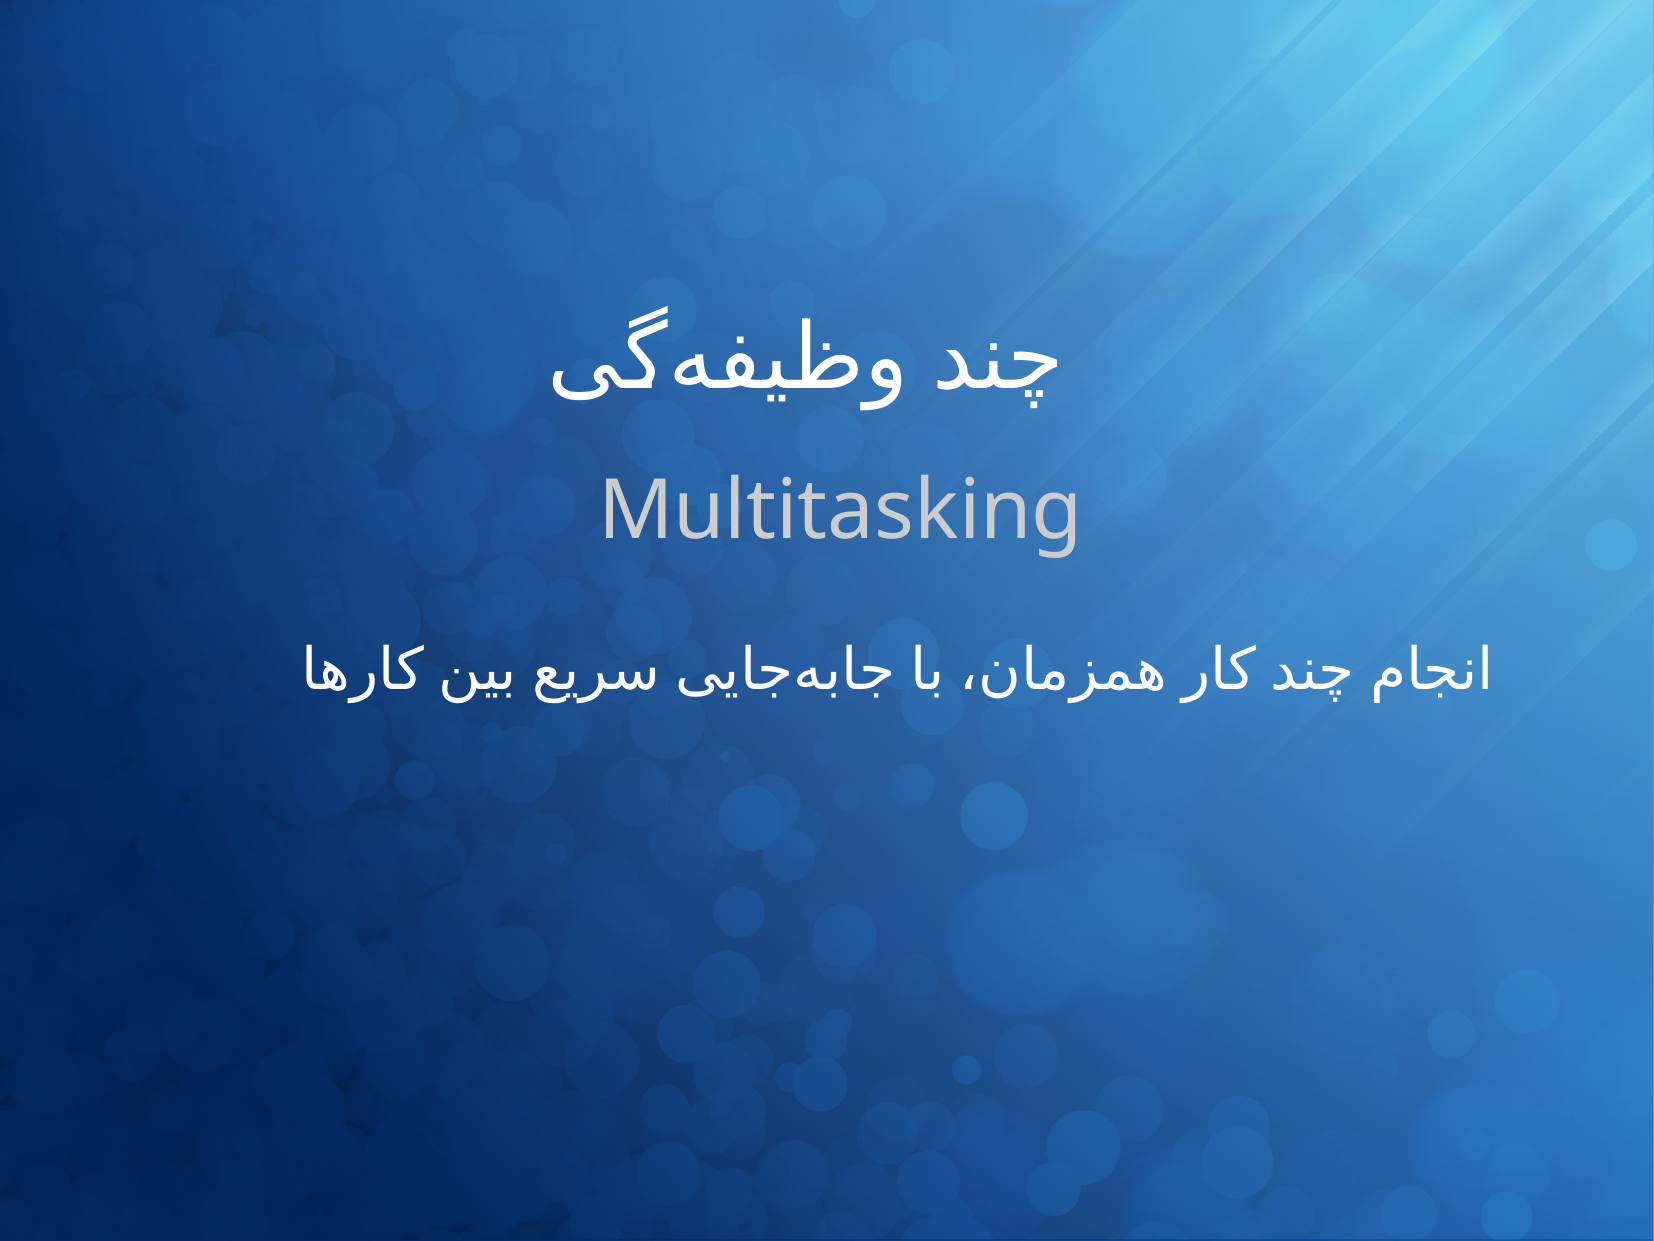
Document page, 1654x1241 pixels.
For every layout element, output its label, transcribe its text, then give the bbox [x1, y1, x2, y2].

title چند وظیفه‌گی [112, 282, 1501, 450]
list انجام چند کار همزمان، با جابه‌جایی سریع بین کارها [112, 637, 1566, 927]
picture [0, 0, 1654, 1241]
text_box Multitasking [112, 450, 1570, 563]
